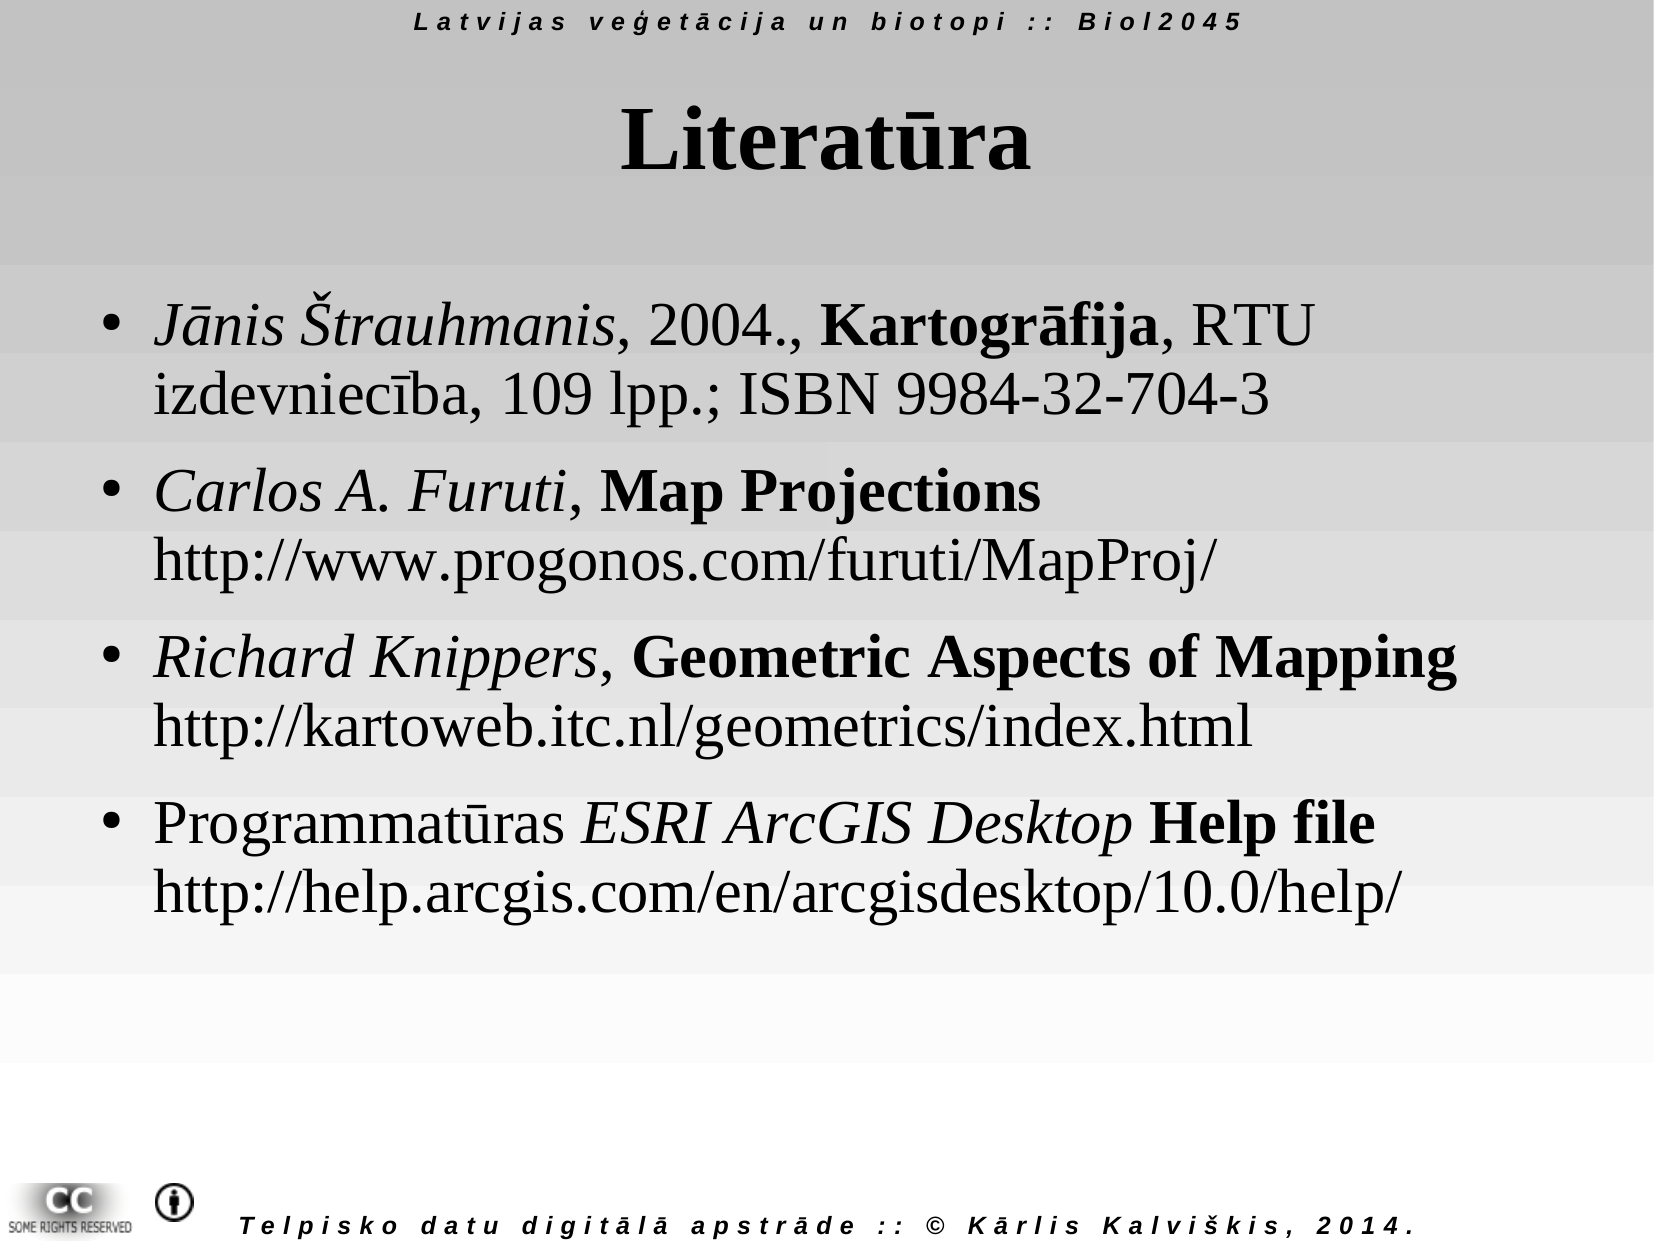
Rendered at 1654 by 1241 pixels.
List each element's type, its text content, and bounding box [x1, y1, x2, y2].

picture [0, 0, 1654, 1241]
list Jānis Štrauhmanis, 2004., Kartogrāfija, RTU izdevniecība, 109 lpp.; ISBN 9984-32-704-3 Carlos A. Furuti, Map Projections http://www.progonos.com/furuti/MapProj/ Richard Knippers, Geometric Aspects of Mapping http://kartoweb.itc.nl/geometrics/index.html Programmatūras ESRI ArcGIS Desktop Help file http://help.arcgis.com/en/arcgisdesktop/10.0/help/ [82, 289, 1571, 1113]
title Literatūra [29, 43, 1625, 234]
